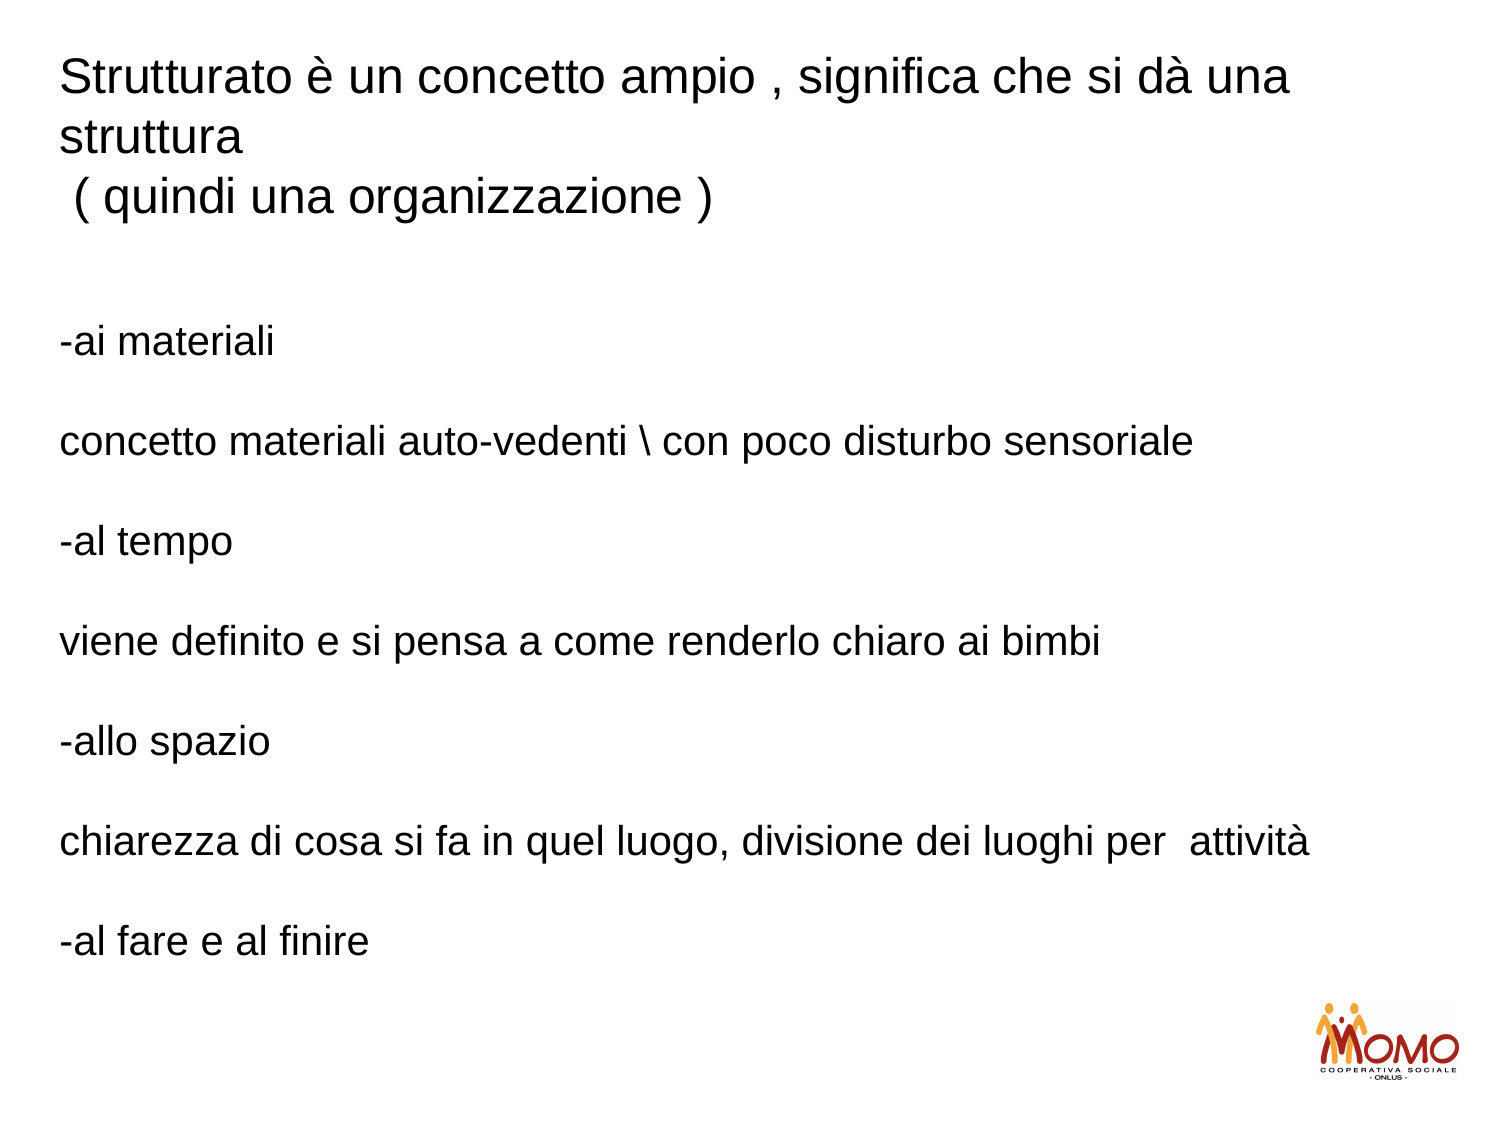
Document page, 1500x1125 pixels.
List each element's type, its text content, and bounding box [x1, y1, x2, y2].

text_box Strutturato è un concetto ampio , significa che si dà una struttura ( quindi una organizzazione ) -ai materiali concetto materiali auto-vedenti \ con poco disturbo sensoriale -al tempo viene definito e si pensa a come renderlo chiaro ai bimbi -allo spazio chiarezza di cosa si fa in quel luogo, divisione dei luoghi per attività -al fare e al finire [44, 36, 1436, 1125]
picture [1316, 1003, 1459, 1081]
